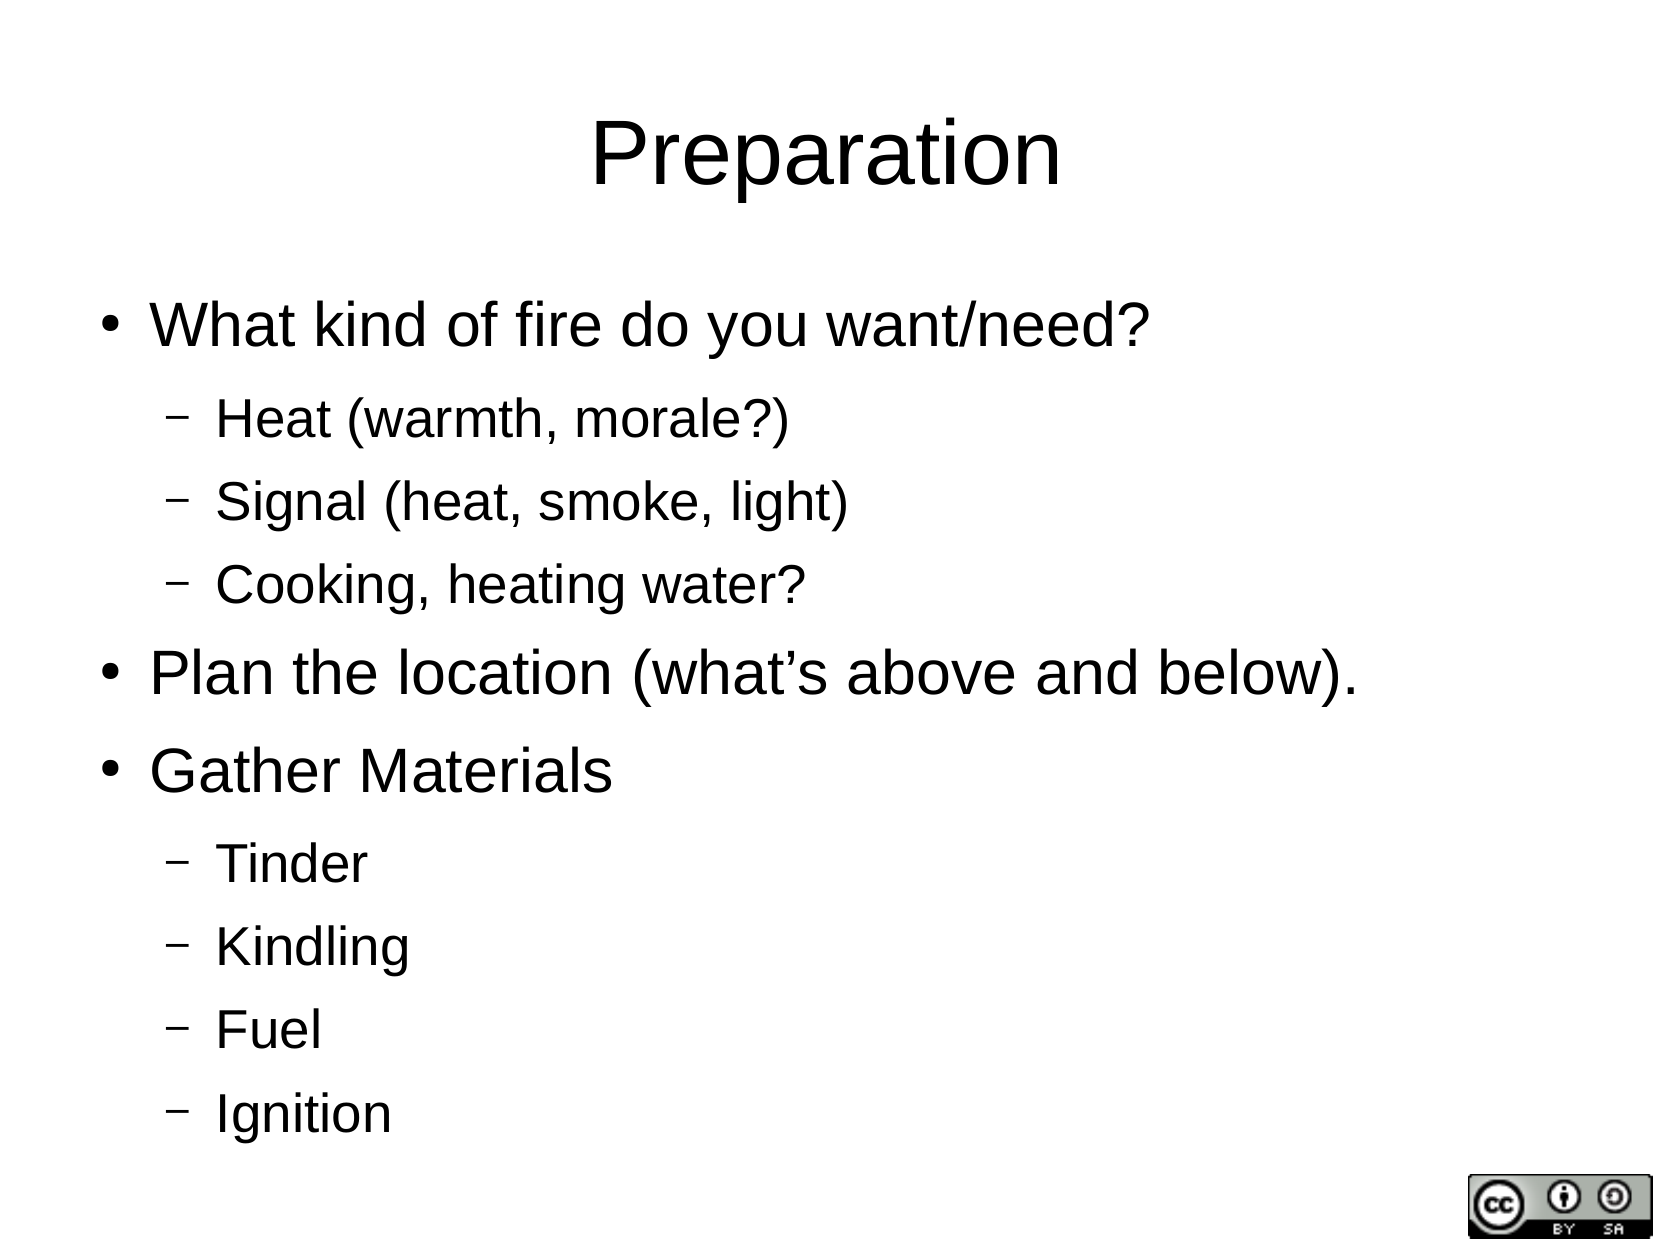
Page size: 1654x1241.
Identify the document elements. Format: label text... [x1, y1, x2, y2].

title Preparation [82, 49, 1571, 257]
list What kind of fire do you want/need? Heat (warmth, morale?) Signal (heat, smoke, light) Cooking, heating water? Plan the location (what’s above and below). Gather Materials Tinder Kindling Fuel Ignition [82, 290, 1571, 1148]
picture [1468, 1174, 1653, 1239]
